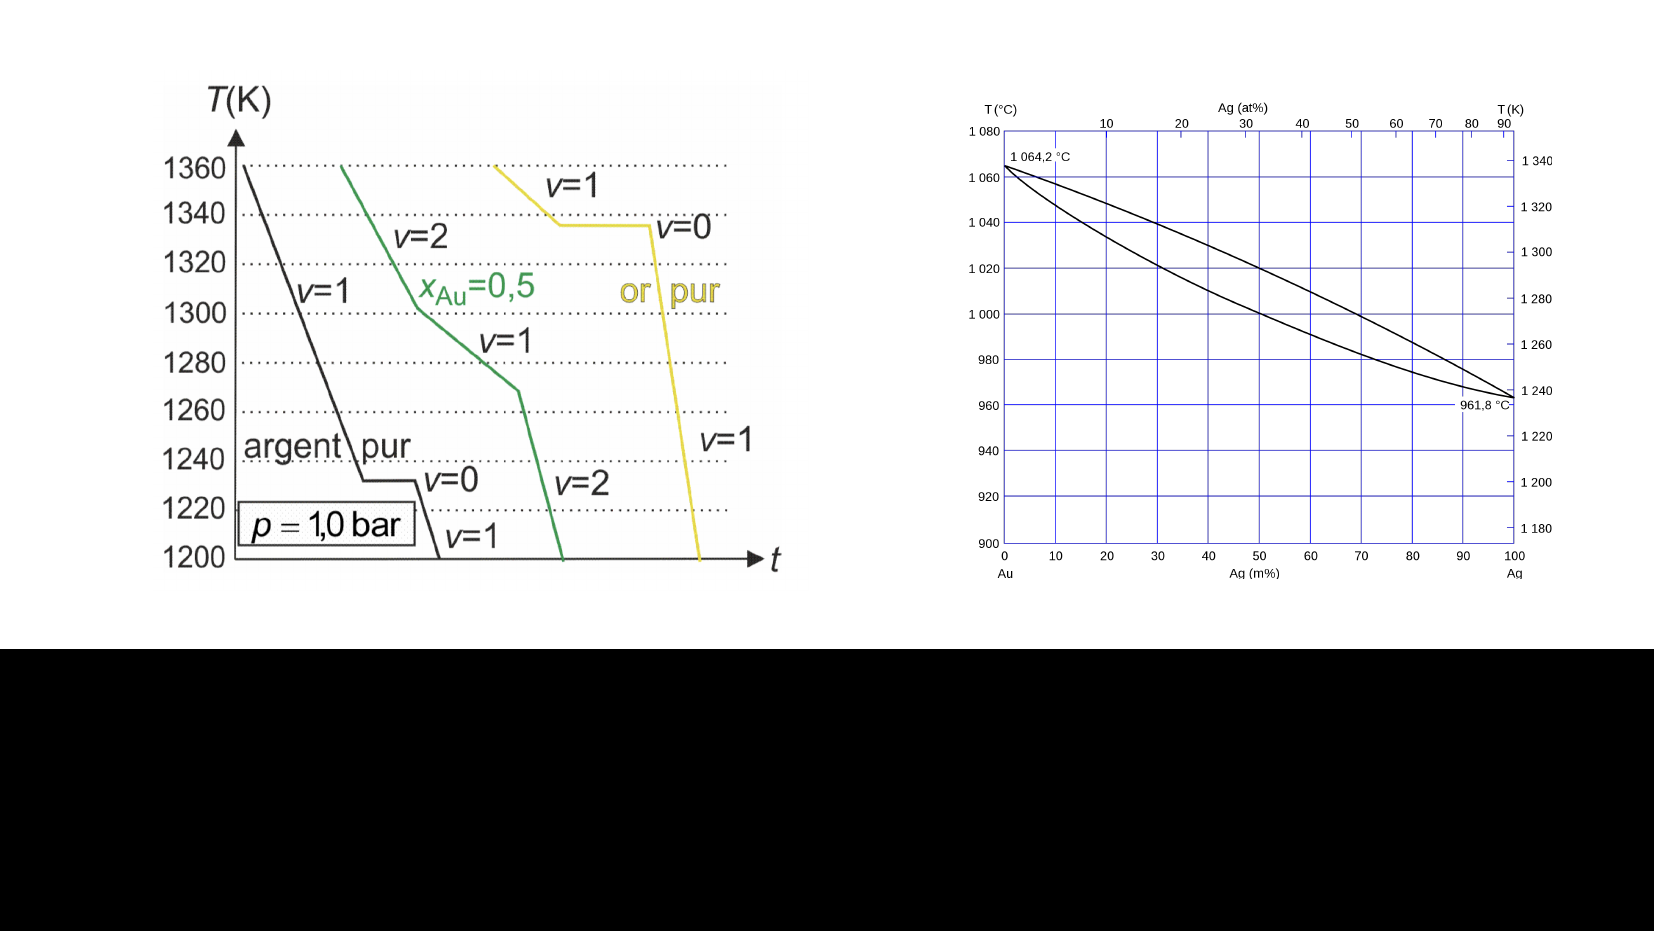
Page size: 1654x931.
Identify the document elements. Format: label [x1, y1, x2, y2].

picture [153, 70, 809, 591]
text_box [0, 649, 1654, 931]
picture [968, 102, 1552, 579]
